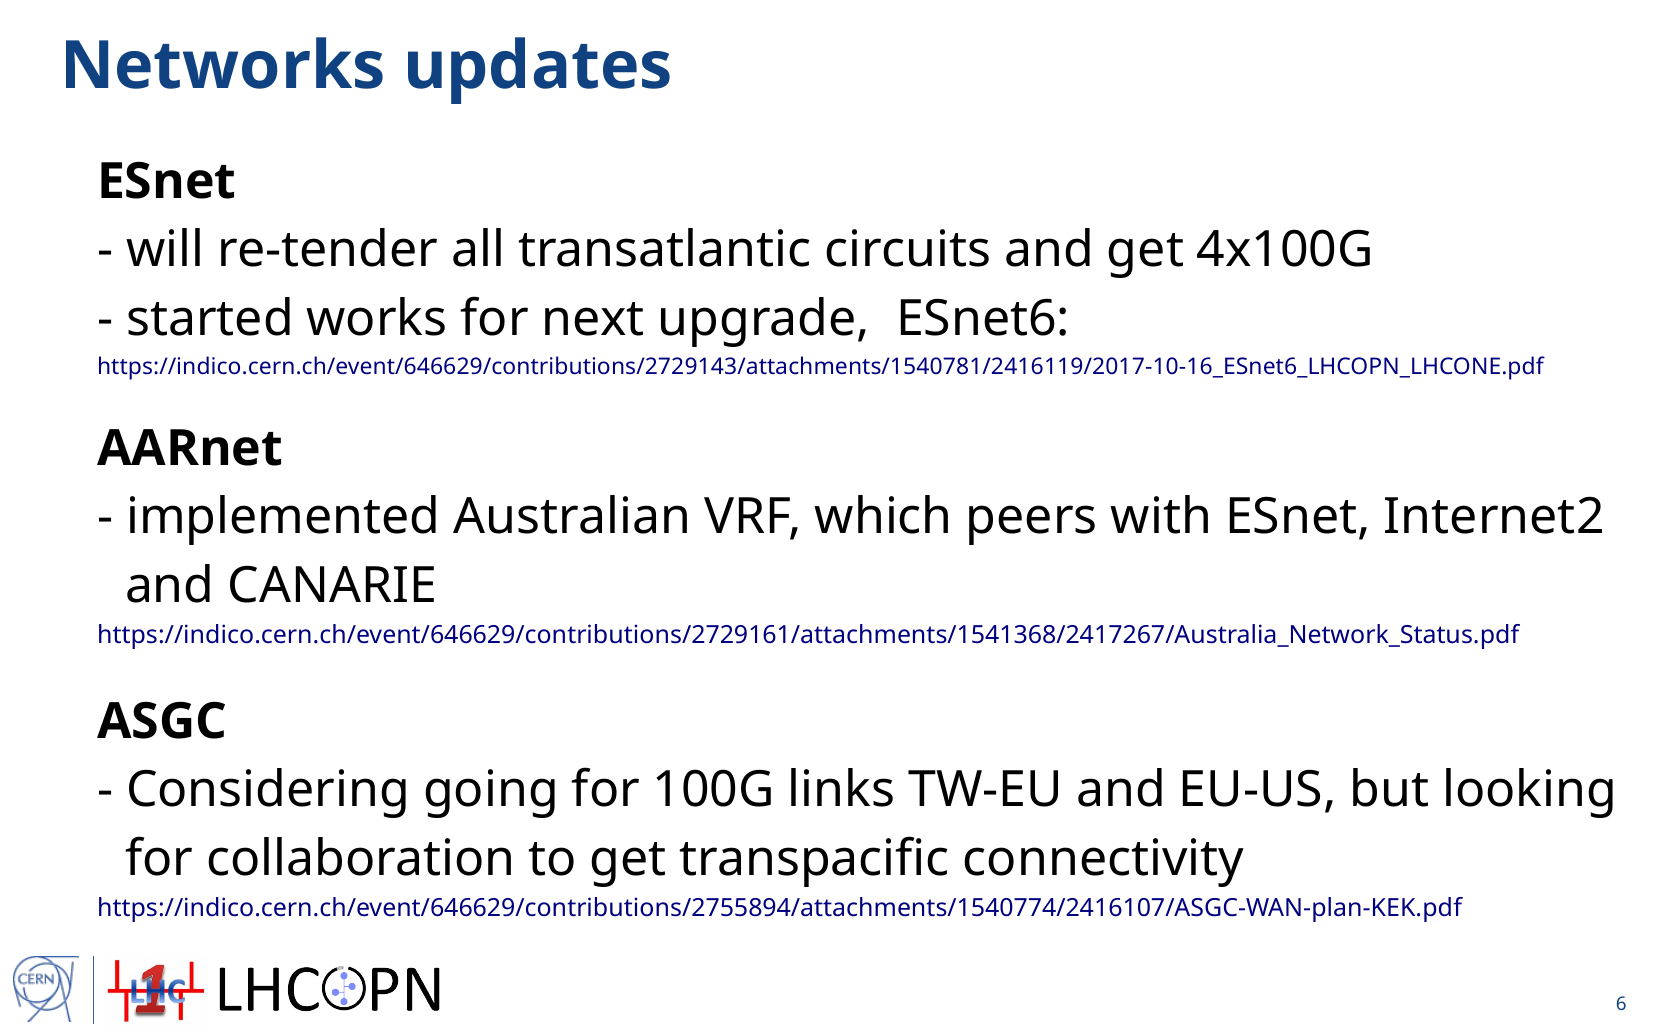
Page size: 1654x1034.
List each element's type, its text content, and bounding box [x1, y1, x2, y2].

title Networks updates [60, 0, 1528, 138]
picture [13, 956, 79, 1032]
text_box ESnet - will re-tender all transatlantic circuits and get 4x100G - started works for next upgrade, ESnet6: https://indico.cern.ch/event/646629/contributions/2729143/attachments/1540781/2416119/2017-10-16_ESnet6_LHCOPN_LHCONE.pdf AARnet - implemented Australian VRF, which peers with ESnet, Internet2 and CANARIE https://indico.cern.ch/event/646629/contributions/2729161/attachments/1541368/2417267/Australia_Network_Status.pdf ASGC - Considering going for 100G links TW-EU and EU-US, but looking for collaboration to get transpacific connectivity https://indico.cern.ch/event/646629/contributions/2755894/attachments/1540774/2416107/ASGC-WAN-plan-KEK.pdf [82, 137, 1638, 1034]
